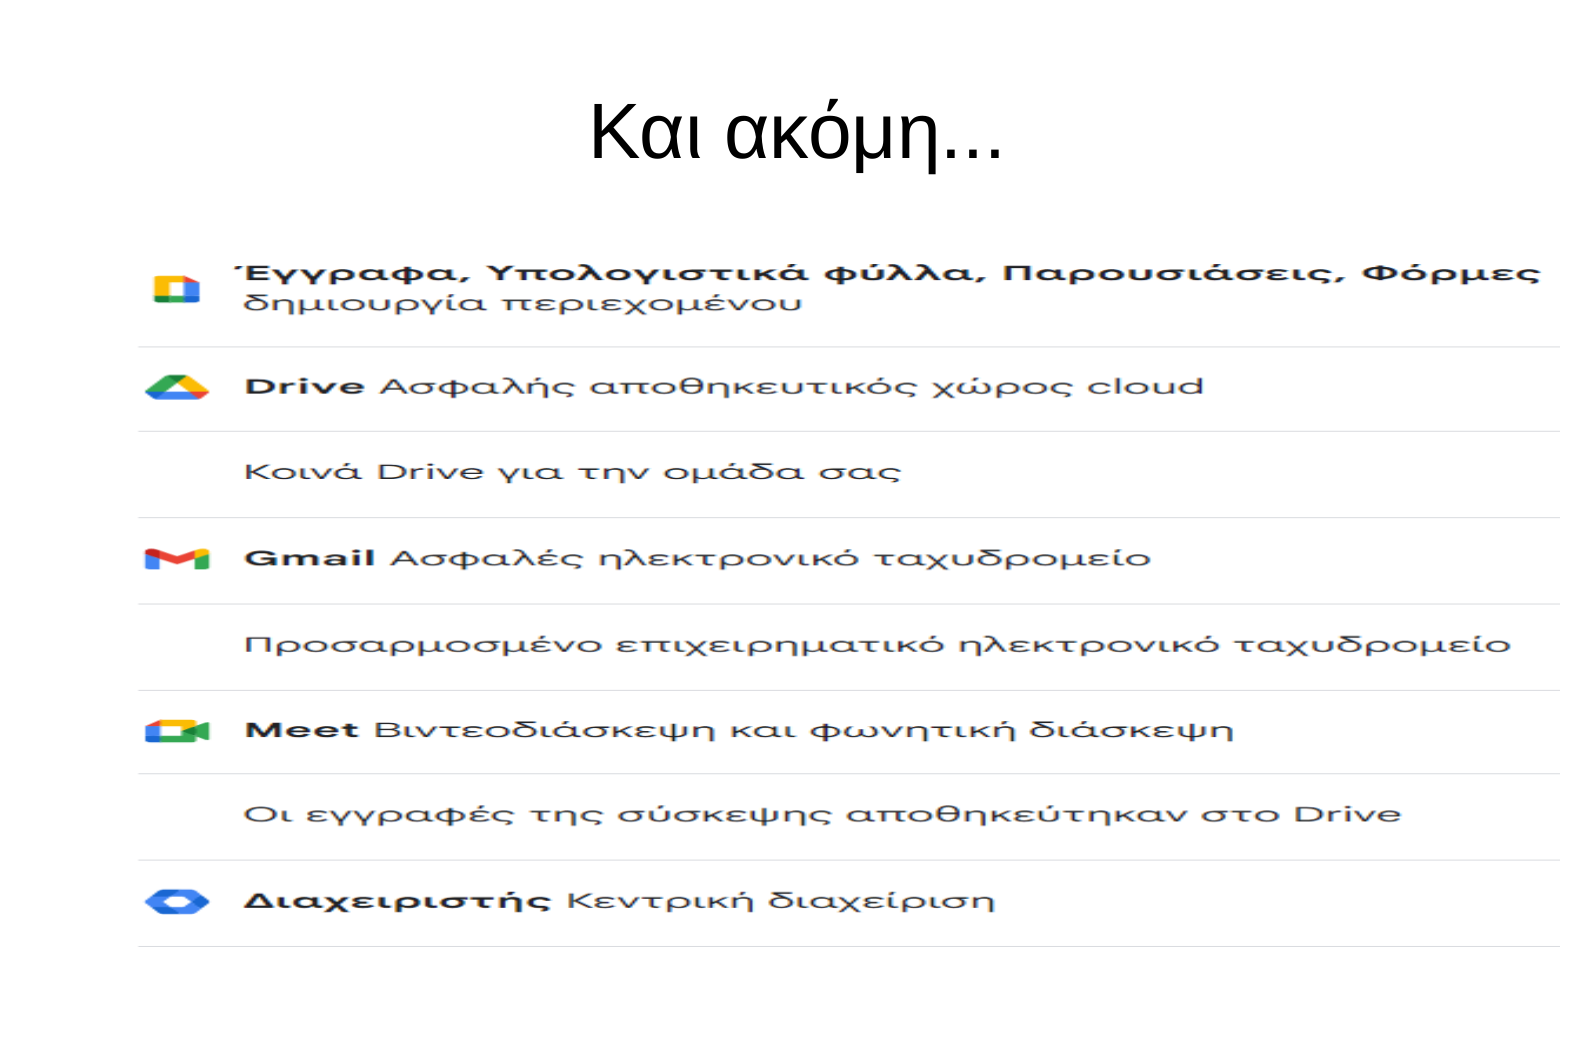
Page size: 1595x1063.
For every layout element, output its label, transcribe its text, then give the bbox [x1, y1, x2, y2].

picture [59, 248, 1560, 951]
title Και ακόμη... [79, 42, 1515, 220]
